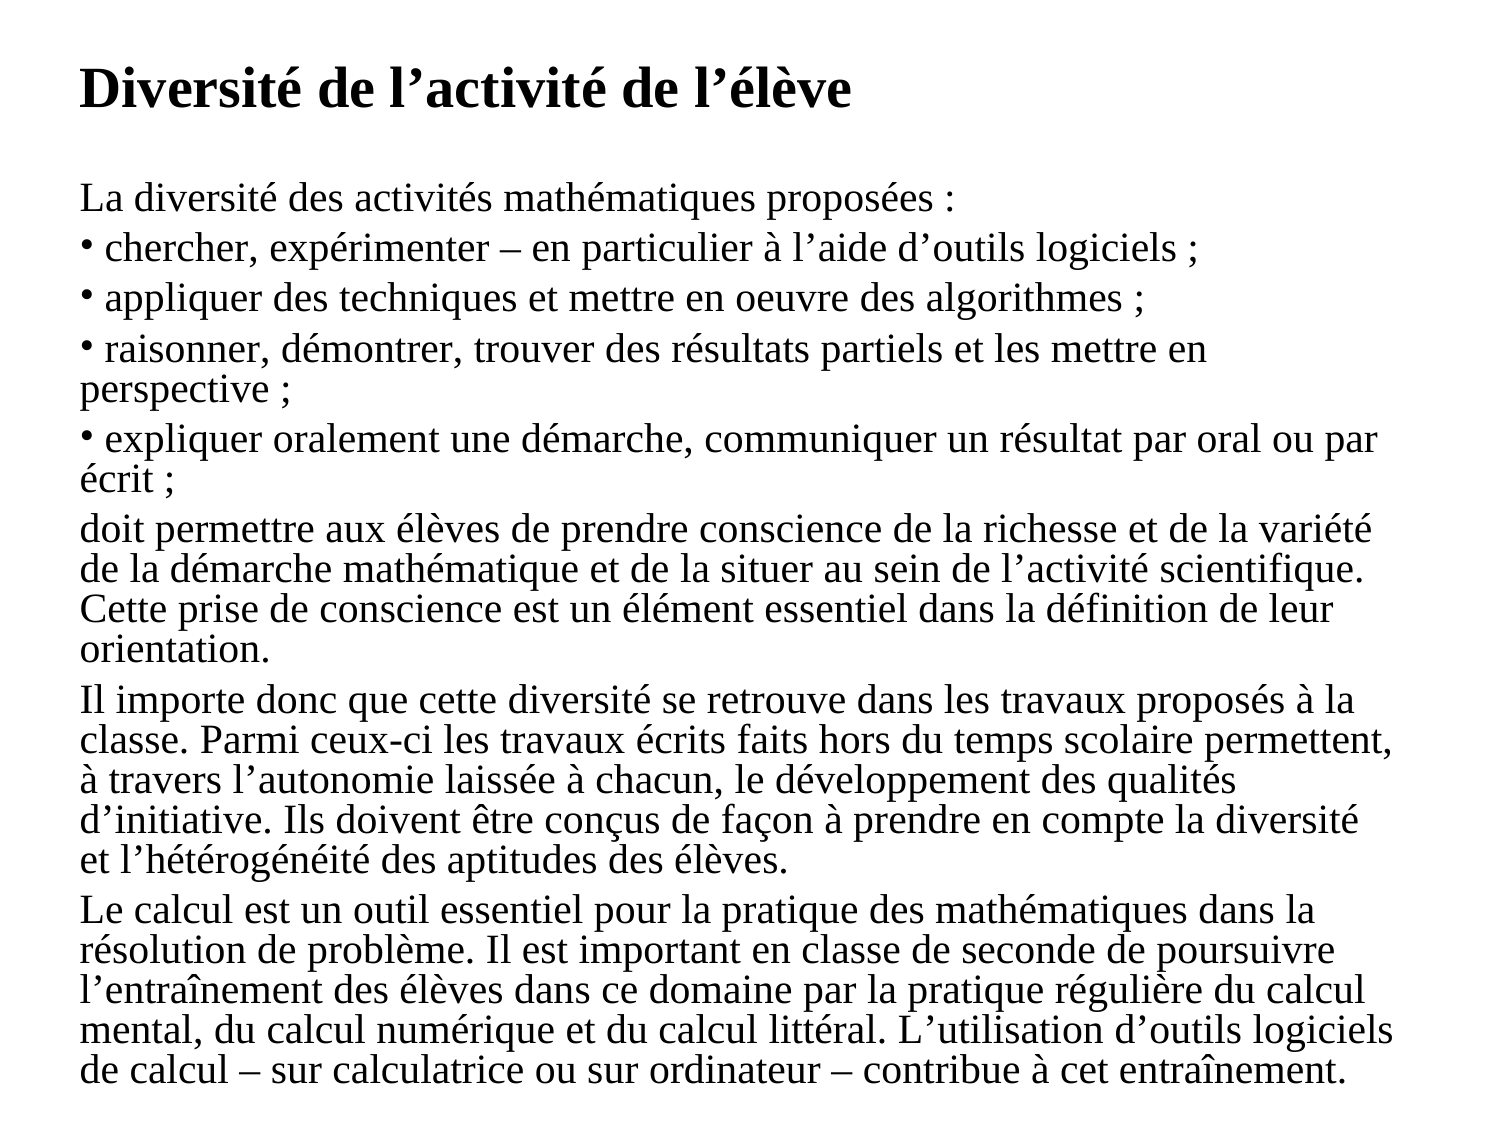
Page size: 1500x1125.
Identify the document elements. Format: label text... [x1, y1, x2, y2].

list Diversité de l’activité de l’élève La diversité des activités mathématiques proposées : chercher, expérimenter – en particulier à l’aide d’outils logiciels ; appliquer des techniques et mettre en oeuvre des algorithmes ; raisonner, démontrer, trouver des résultats partiels et les mettre en perspective ; expliquer oralement une démarche, communiquer un résultat par oral ou par écrit ; doit permettre aux élèves de prendre conscience de la richesse et de la variété de la démarche mathématique et de la situer au sein de l’activité scientifique. Cette prise de conscience est un élément essentiel dans la définition de leur orientation. Il importe donc que cette diversité se retrouve dans les travaux proposés à la classe. Parmi ceux-ci les travaux écrits faits hors du temps scolaire permettent, à travers l’autonomie laissée à chacun, le développement des qualités d’initiative. Ils doivent être conçus de façon à prendre en compte la diversité et l’hétérogénéité des aptitudes des élèves. Le calcul est un outil essentiel pour la pratique des mathématiques dans la résolution de problème. Il est important en classe de seconde de poursuivre l’entraînement des élèves dans ce domaine par la pratique régulière du calcul mental, du calcul numérique et du calcul littéral. L’utilisation d’outils logiciels de calcul – sur calculatrice ou sur ordinateur – contribue à cet entraînement. [64, 54, 1415, 1100]
